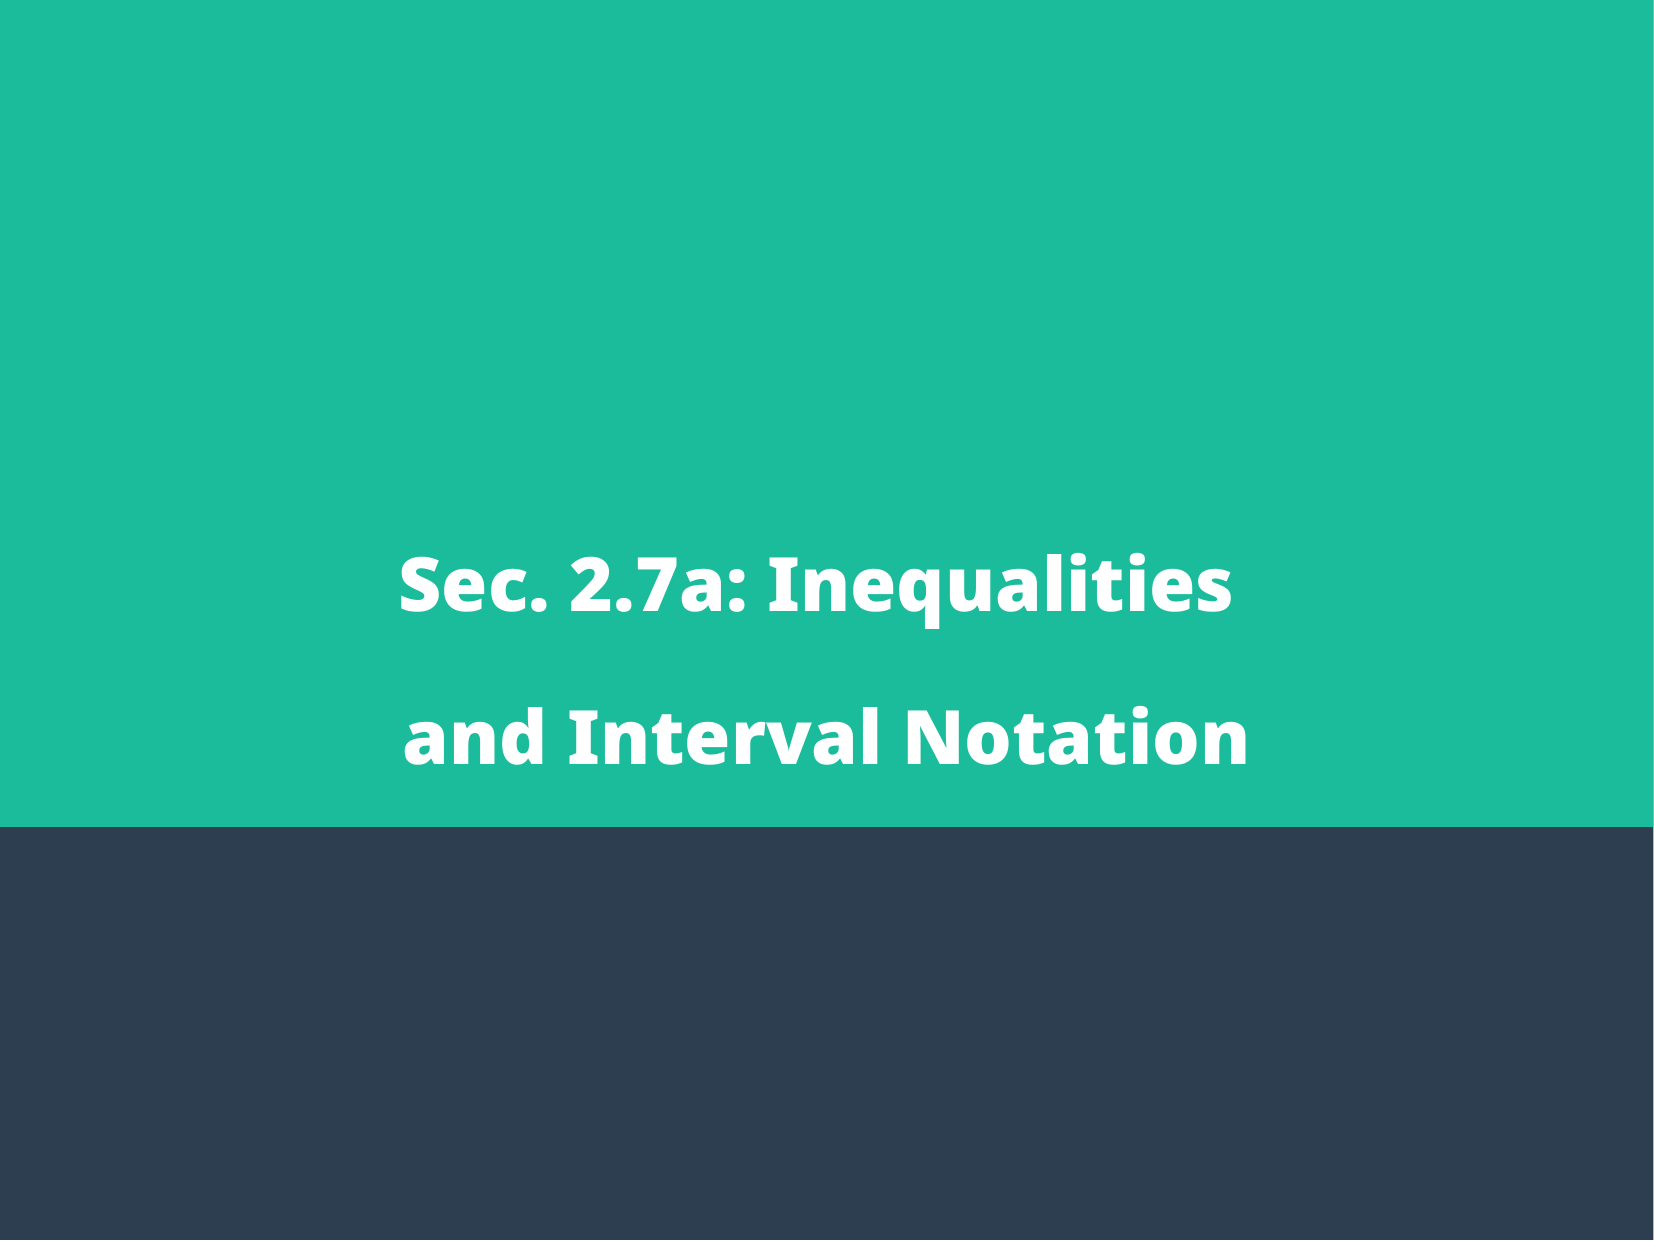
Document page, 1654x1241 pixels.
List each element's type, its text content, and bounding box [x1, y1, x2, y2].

title Sec. 2.7a: Inequalities and Interval Notation [59, 480, 1595, 778]
